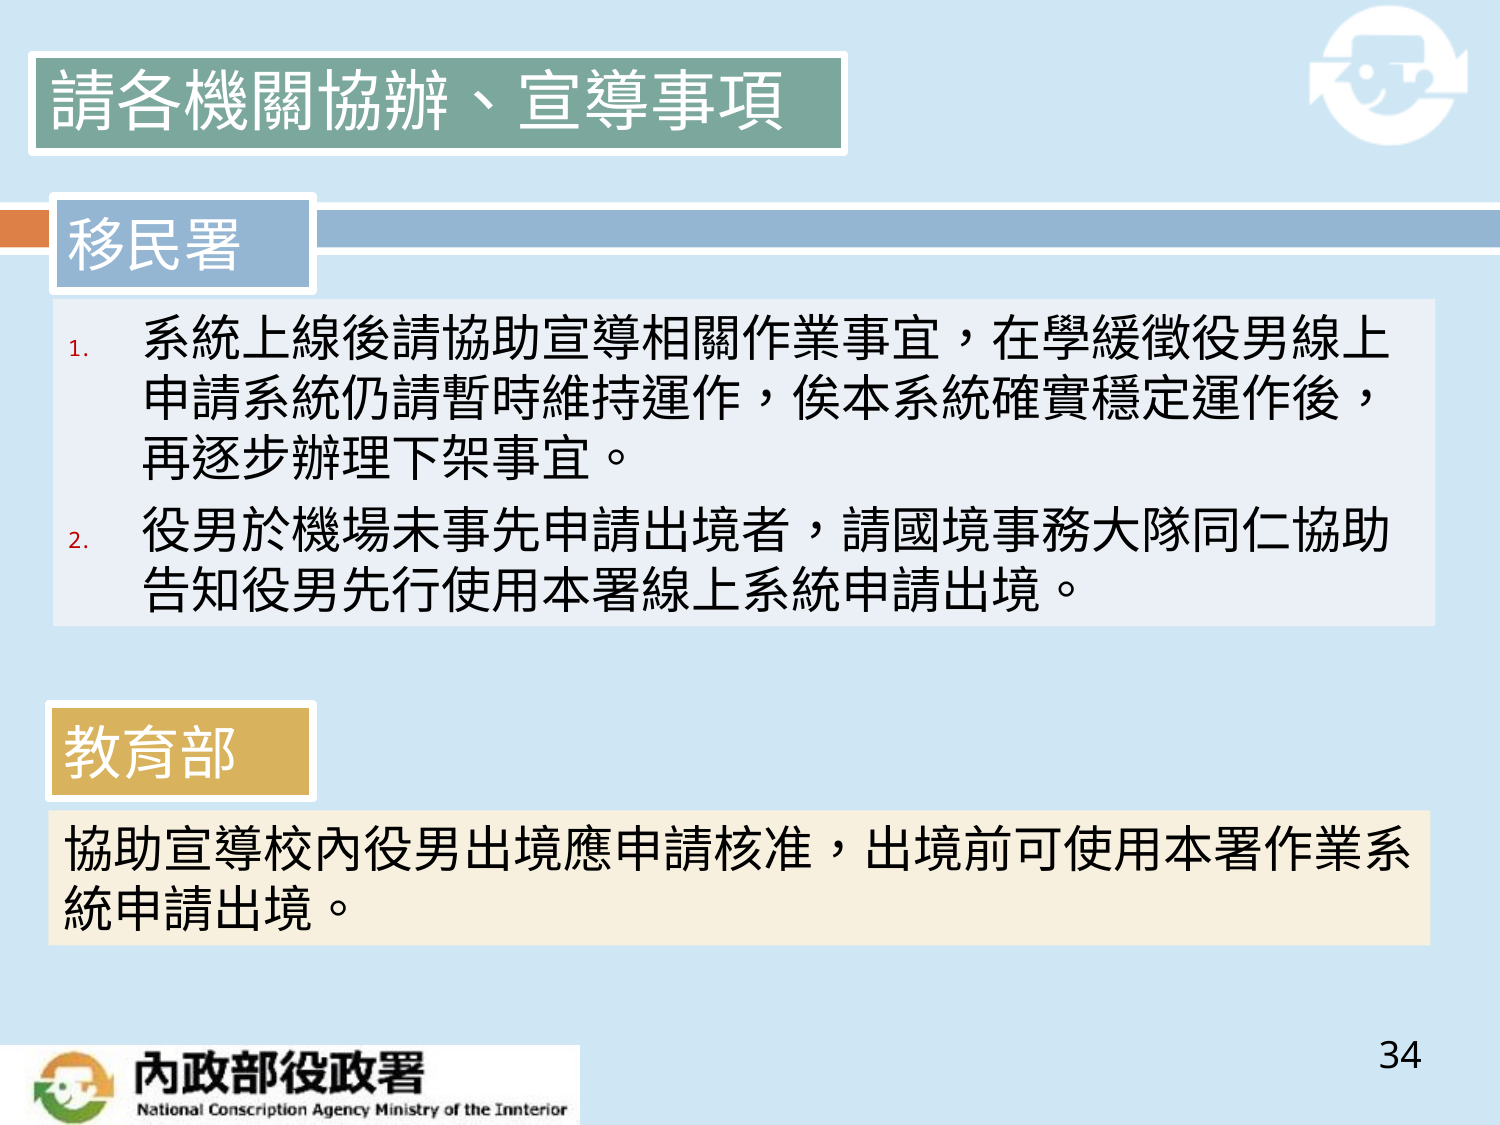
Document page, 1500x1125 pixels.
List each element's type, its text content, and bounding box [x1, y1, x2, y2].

text_box 移民署 [53, 196, 313, 291]
text_box 請各機關協辦、宣導事項 [32, 54, 845, 153]
slide_number <編號> [1364, 1023, 1452, 1086]
picture [0, 1045, 580, 1125]
text_box 系統上線後請協助宣導相關作業事宜，在學緩徵役男線上申請系統仍請暫時維持運作，俟本系統確實穩定運作後，再逐步辦理下架事宜。 役男於機場未事先申請出境者，請國境事務大隊同仁協助告知役男先行使用本署線上系統申請出境。 [53, 298, 1436, 627]
text_box 教育部 [48, 704, 313, 799]
picture [1305, 0, 1473, 153]
text_box 協助宣導校內役男出境應申請核准，出境前可使用本署作業系統申請出境。 [48, 810, 1431, 946]
